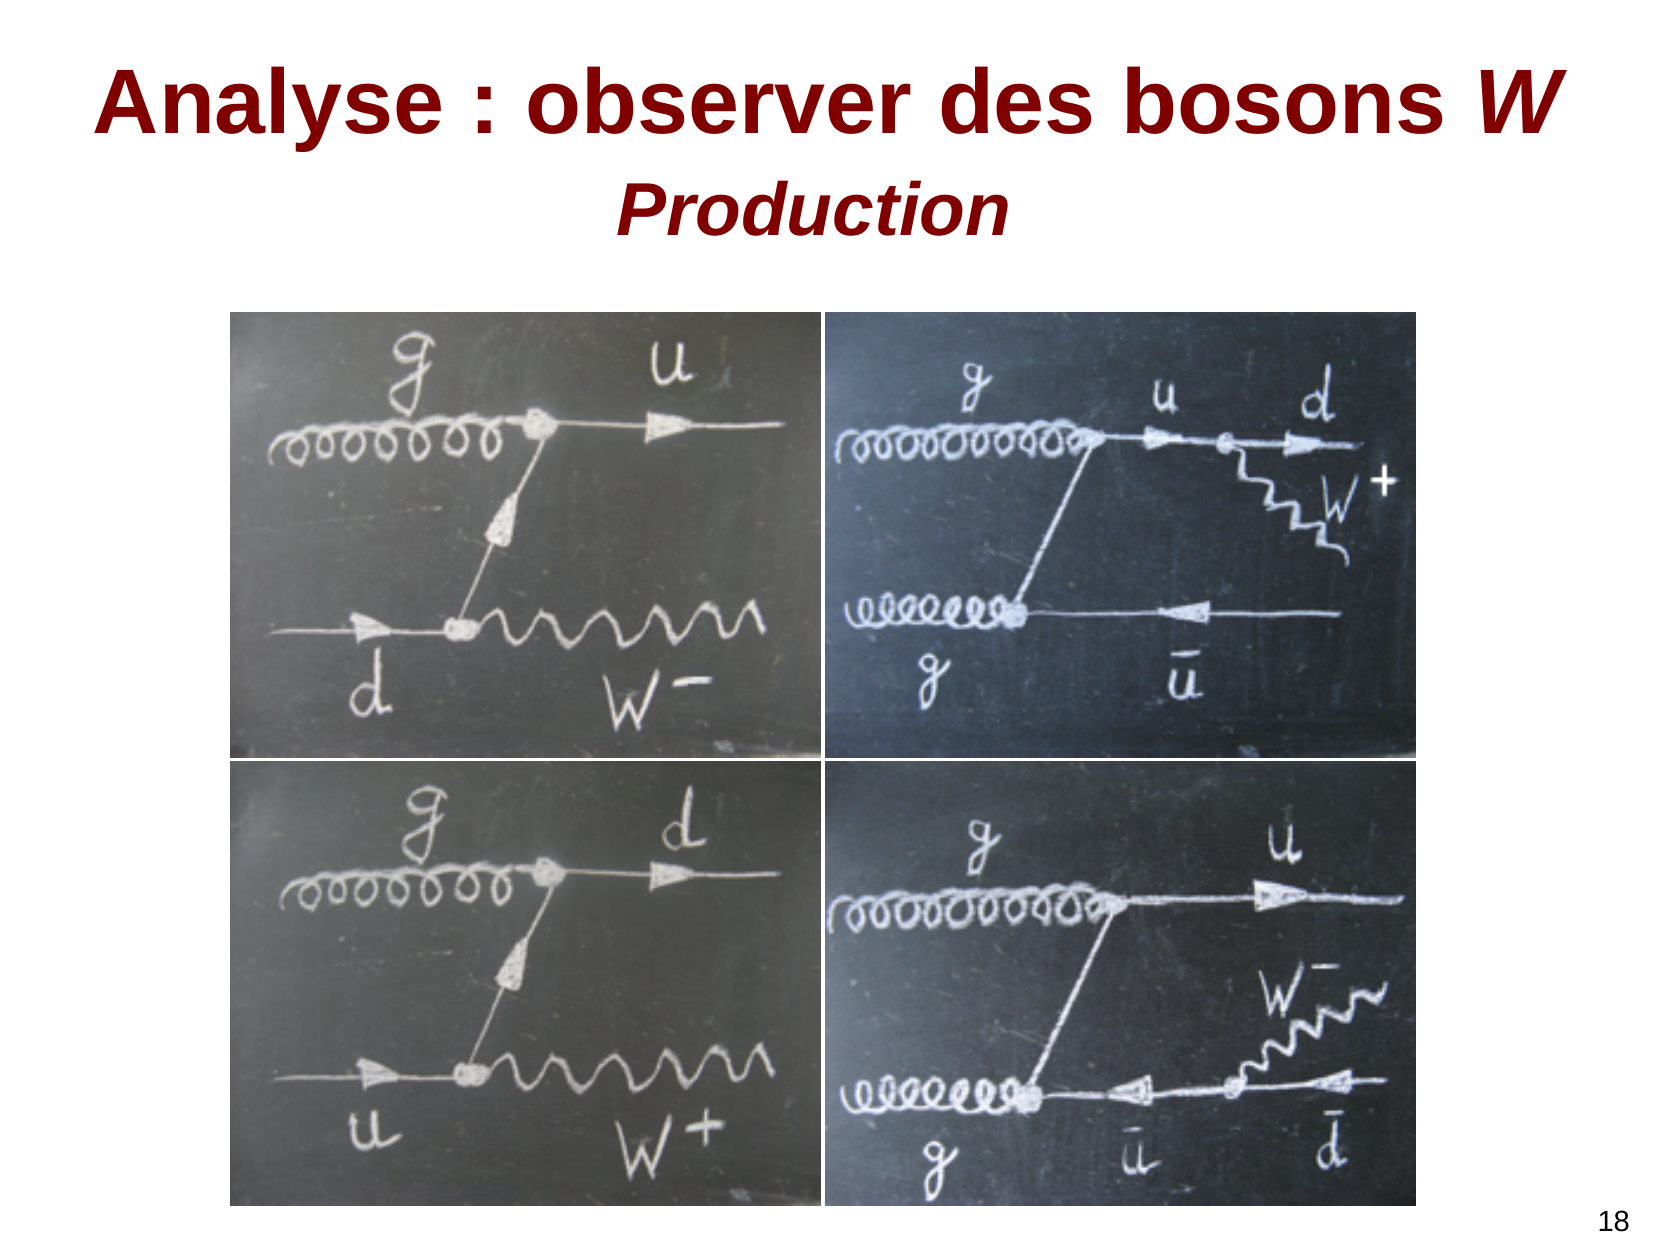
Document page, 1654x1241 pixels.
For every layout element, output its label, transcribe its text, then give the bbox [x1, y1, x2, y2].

picture [230, 761, 821, 1206]
picture [825, 312, 1416, 758]
title Analyse : observer des bosons W Production [82, 49, 1571, 257]
picture [230, 312, 821, 758]
picture [825, 761, 1416, 1206]
